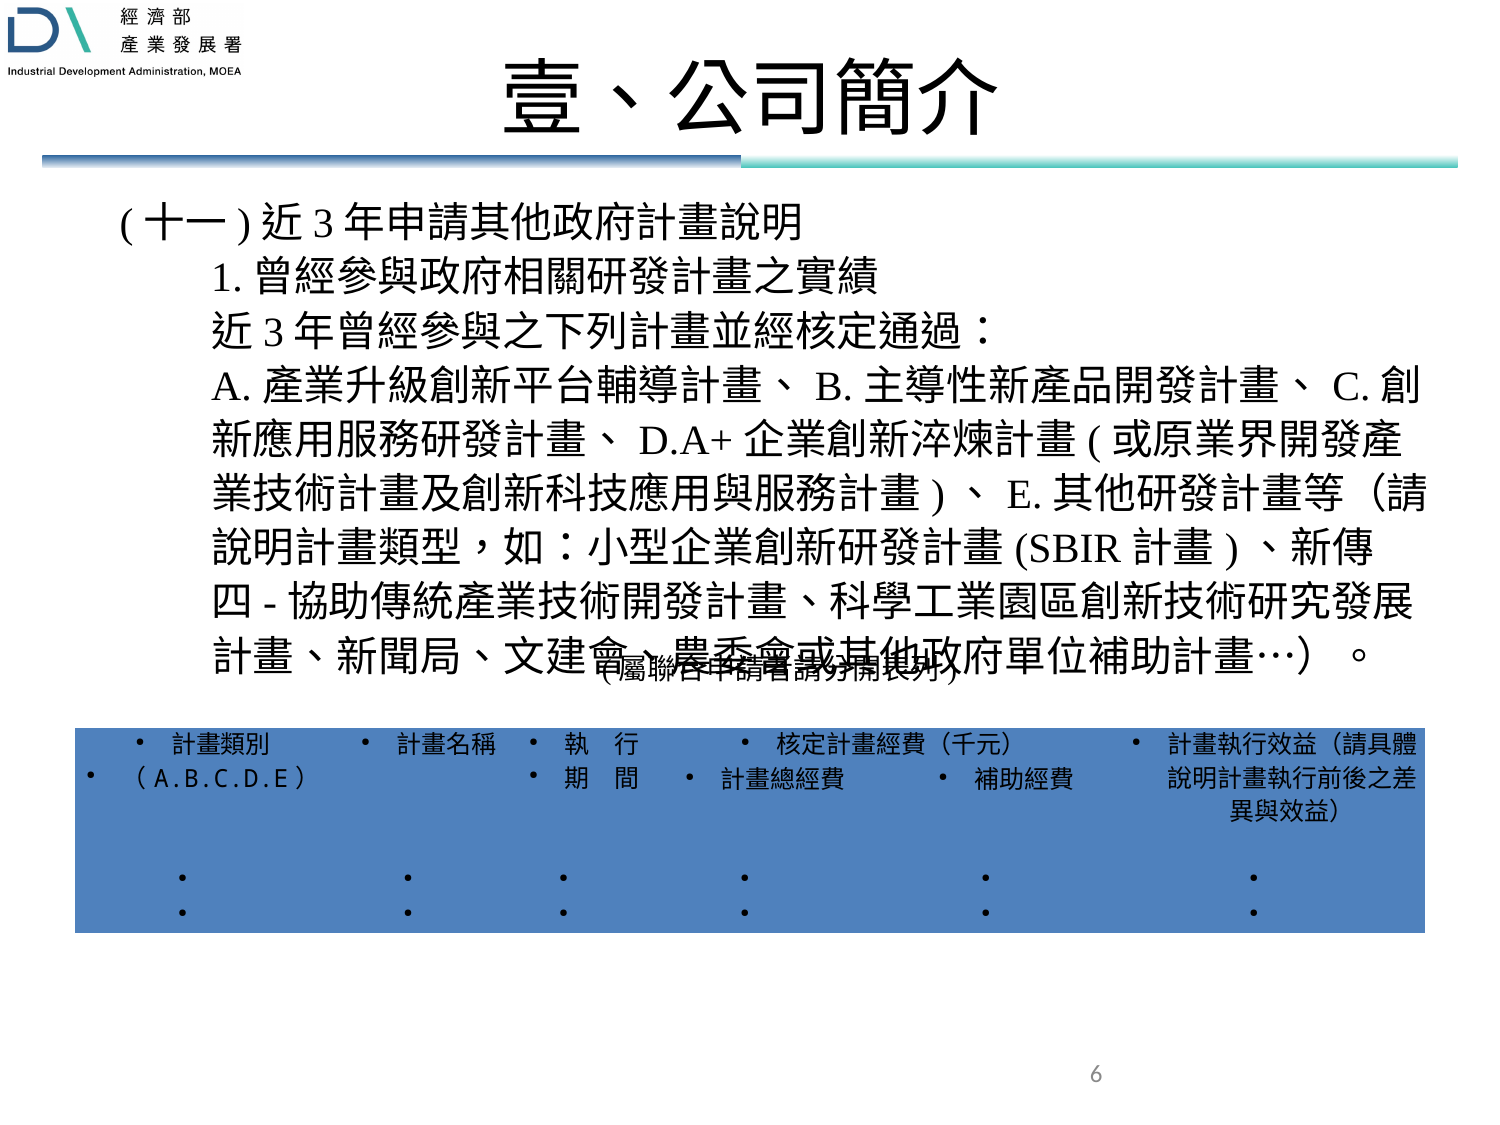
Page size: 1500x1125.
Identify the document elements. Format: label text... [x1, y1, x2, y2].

table_cell [526, 863, 643, 898]
table_header 計畫執行效益（請具體說明計畫執行前後之差異與效益） [1124, 728, 1425, 863]
table_cell 計畫總經費 [643, 763, 889, 863]
table_cell [1124, 898, 1425, 933]
table_header 計畫名稱 [332, 728, 526, 863]
table_cell [526, 898, 643, 933]
table_cell [889, 863, 1124, 898]
table_header 計畫類別 （A.B.C.D.E） [75, 728, 332, 863]
text_box 6 [1074, 1042, 1426, 1103]
table_cell [332, 863, 526, 898]
table_cell [75, 863, 332, 898]
text_box (屬聯合申請者請分開表列) [587, 643, 972, 693]
table_cell [1124, 863, 1425, 898]
table_header 執 行 期 間 [526, 728, 643, 863]
table_cell [643, 898, 889, 933]
table_cell [75, 898, 332, 933]
text_box (十一)近3年申請其他政府計畫說明 1.曾經參與政府相關研發計畫之實績 近3年曾經參與之下列計畫並經核定通過： A.產業升級創新平台輔導計畫、B.主導性新產品開發計畫、C.創新應用服務研發計畫、D.A+企業創新淬煉計畫(或原業界開發產業技術計畫及創新科技應用與服務計畫)、E.其他研發計畫等（請說明計畫類型，如：小型企業創新研發計畫(SBIR計畫)、新傳四-協助傳統產業技術開發計畫、科學工業園區創新技術研究發展計畫、新聞局、文建會、農委會或其他政府單位補助計畫…）。 [46, 184, 1454, 690]
table_cell [889, 898, 1124, 933]
table_header 核定計畫經費（千元） [643, 728, 1124, 763]
title 壹、公司簡介 [75, 19, 1426, 171]
table_cell 補助經費 [889, 763, 1124, 863]
table_cell [332, 898, 526, 933]
table_cell [643, 863, 889, 898]
